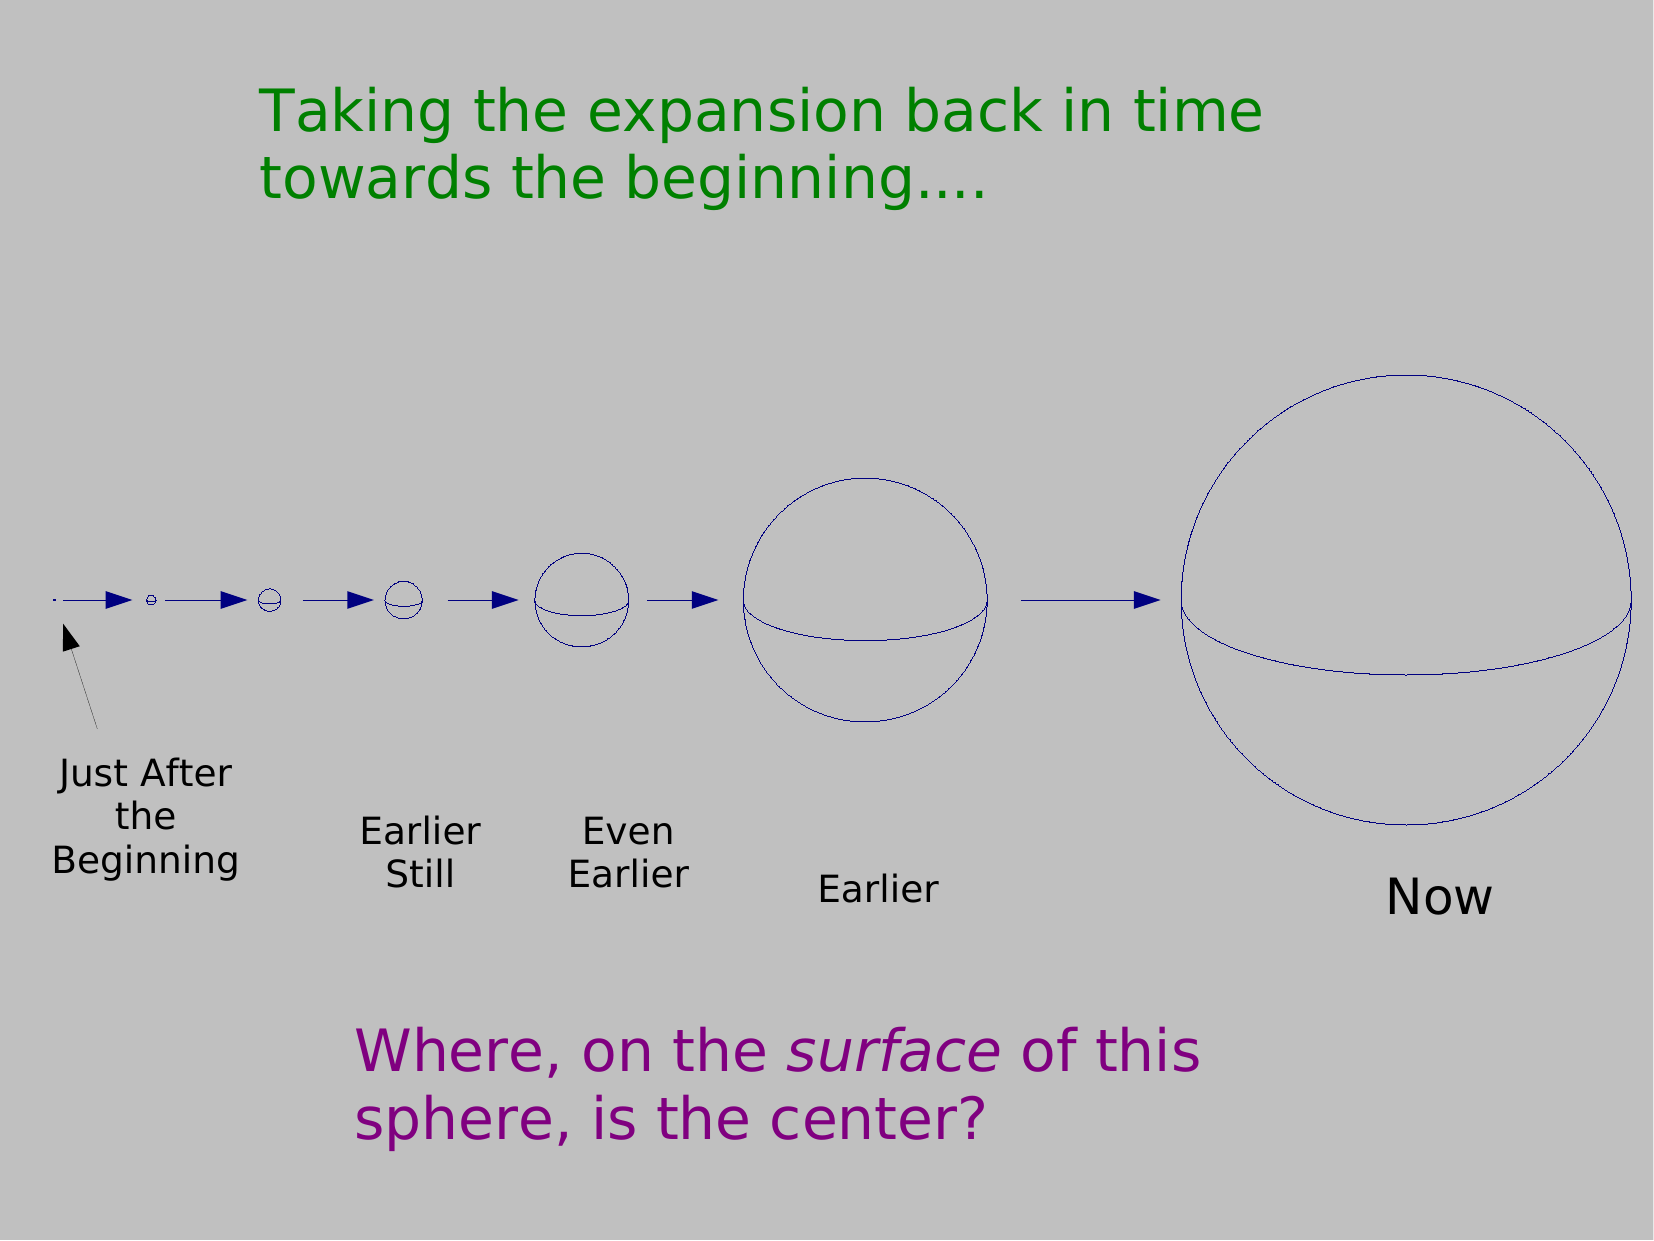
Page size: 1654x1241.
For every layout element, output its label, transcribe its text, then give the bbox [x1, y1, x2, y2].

text_box Now [1371, 860, 1510, 934]
text_box Taking the expansion back in time towards the beginning.... [244, 69, 1439, 241]
text_box Where, on the surface of this sphere, is the center? [339, 1010, 1314, 1181]
text_box Just After the Beginning [36, 744, 319, 934]
text_box Earlier Still [344, 802, 537, 934]
text_box Even Earlier [552, 802, 745, 934]
text_box Earlier [802, 860, 995, 934]
